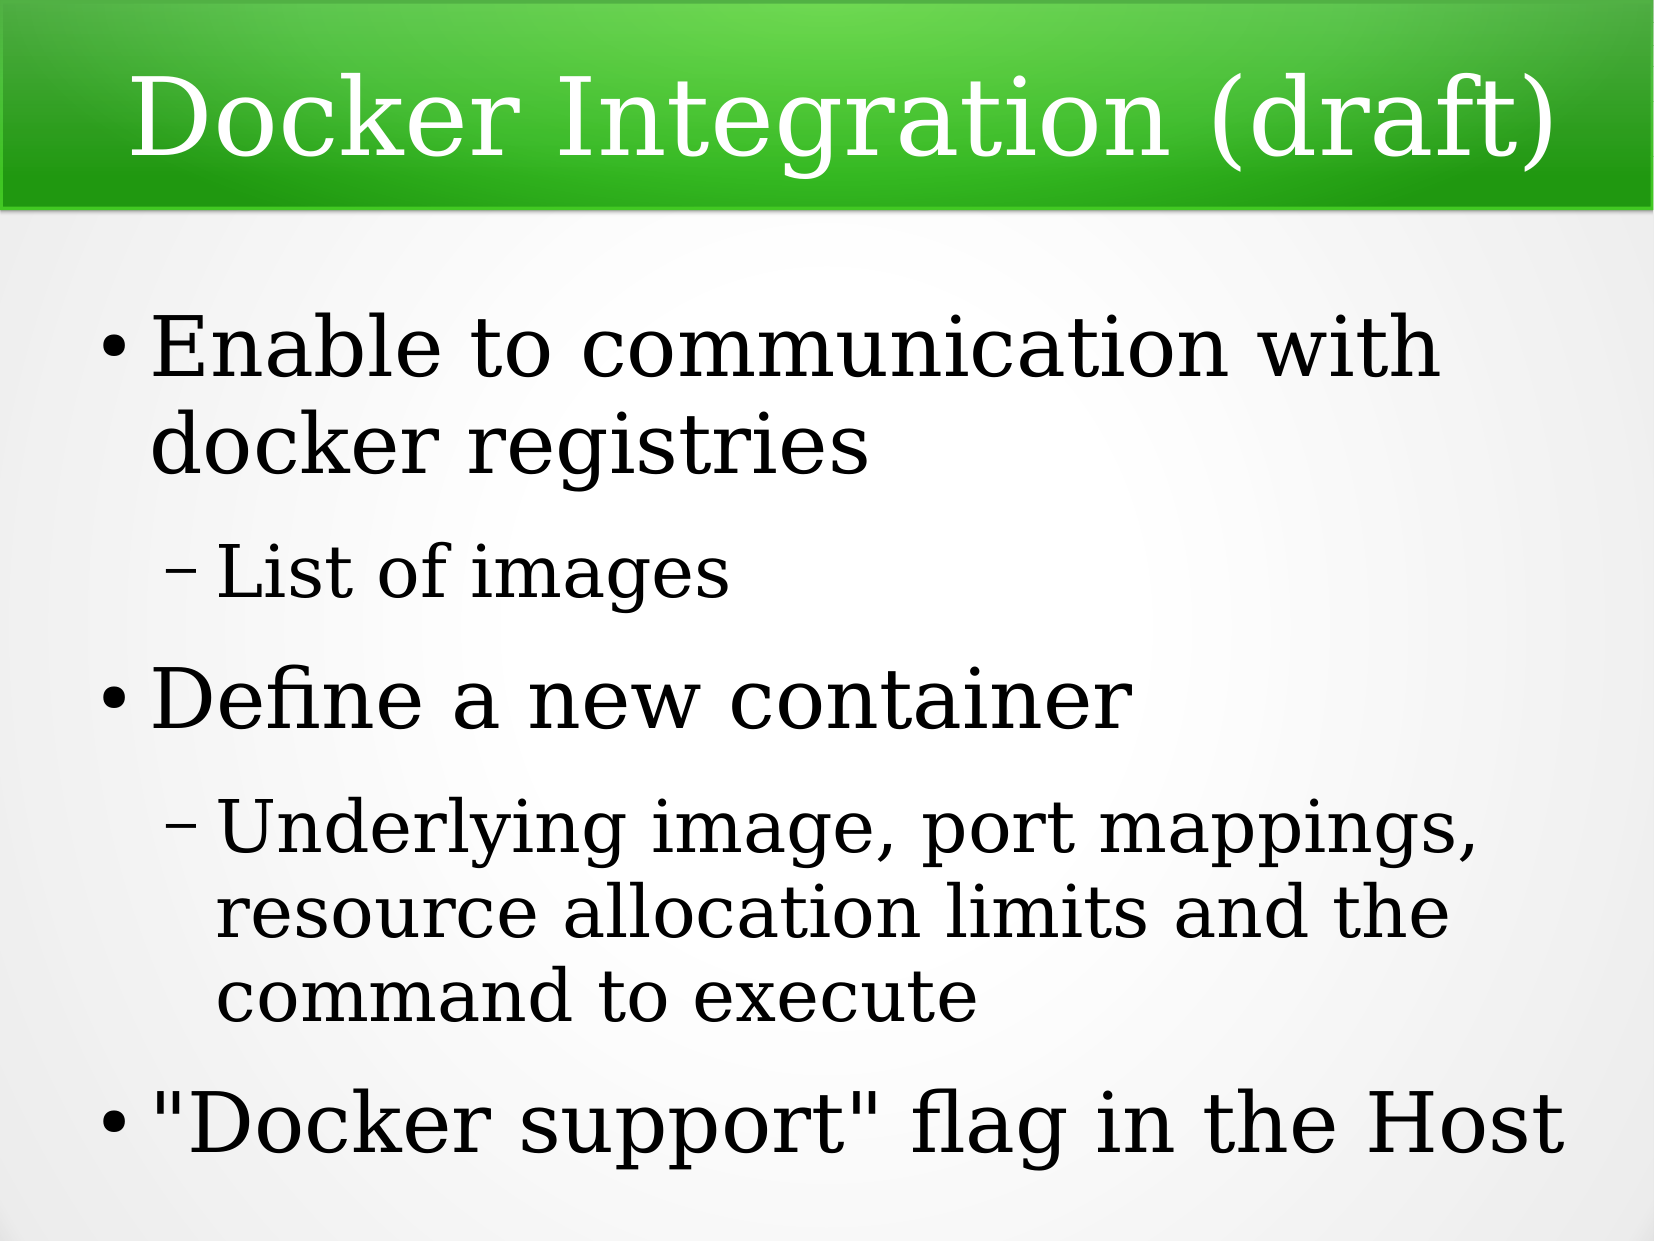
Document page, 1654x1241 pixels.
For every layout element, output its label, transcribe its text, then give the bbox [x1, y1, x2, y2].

title Docker Integration (draft) [82, 47, 1571, 189]
list Enable to communication with docker registries List of images Define a new container Underlying image, port mappings, resource allocation limits and the command to execute "Docker support" flag in the Host [82, 299, 1571, 1231]
